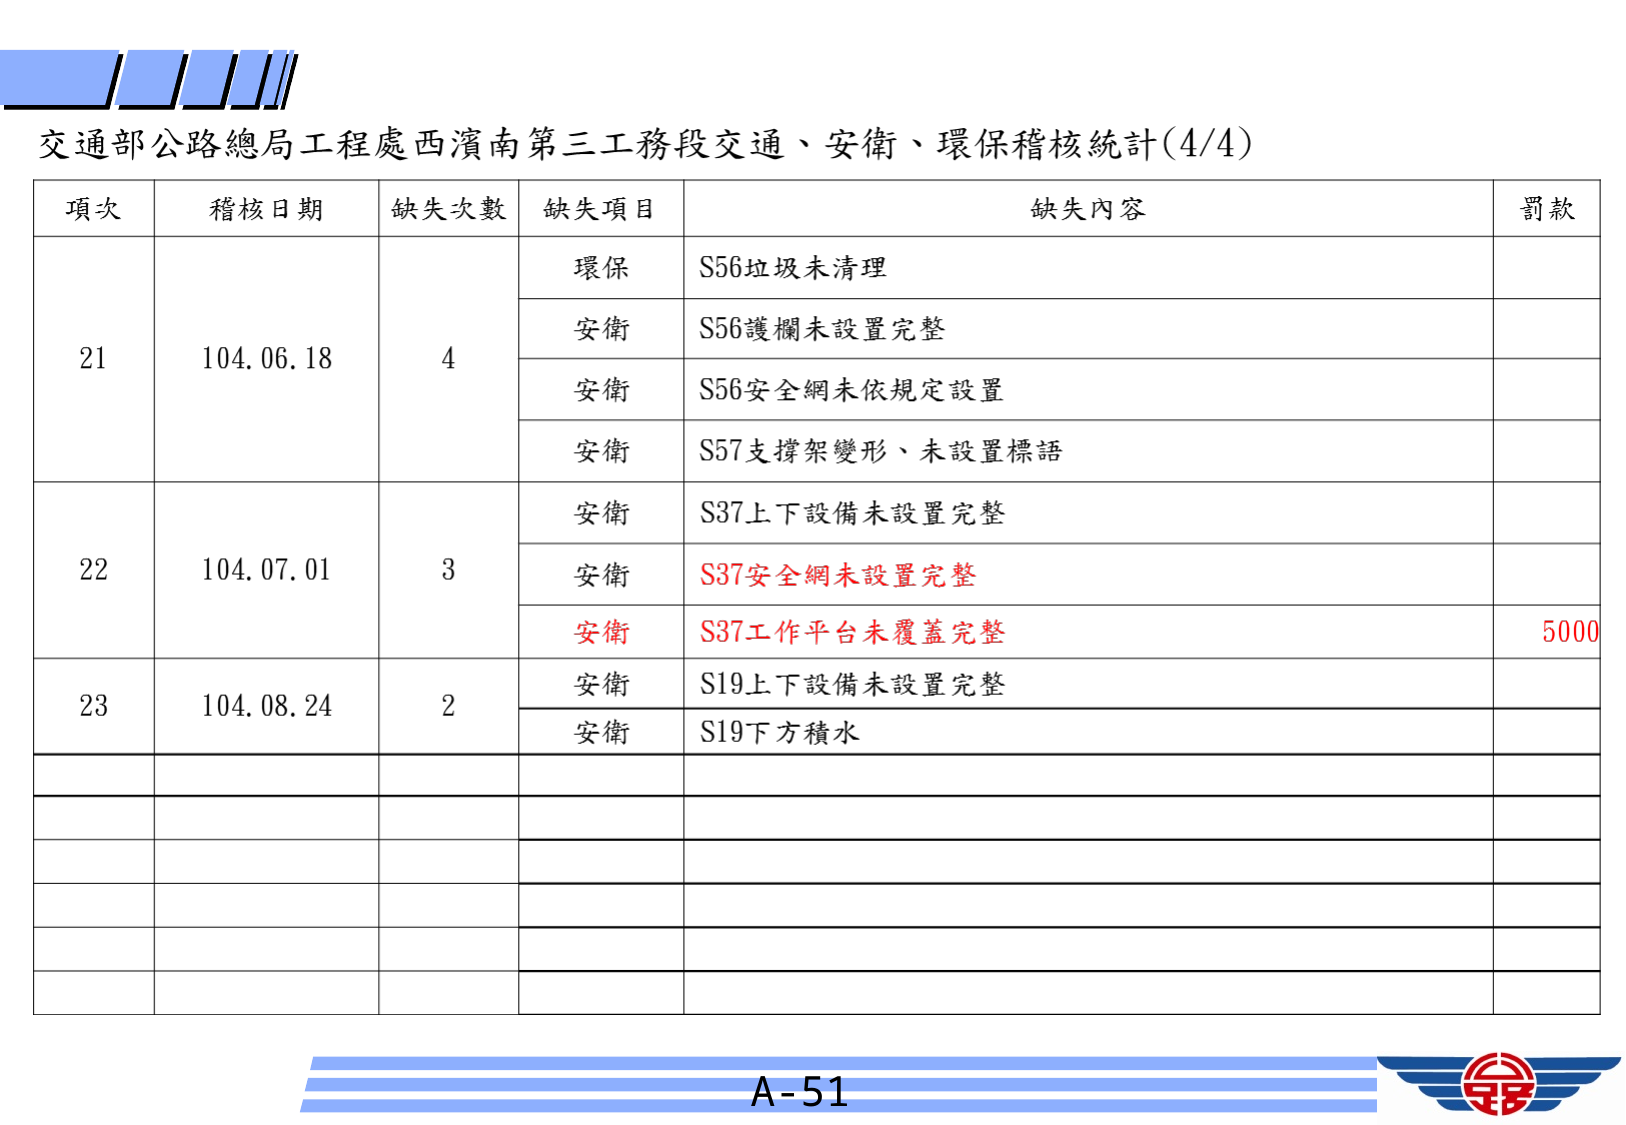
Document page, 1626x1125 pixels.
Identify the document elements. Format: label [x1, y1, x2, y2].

picture [33, 106, 1601, 1015]
